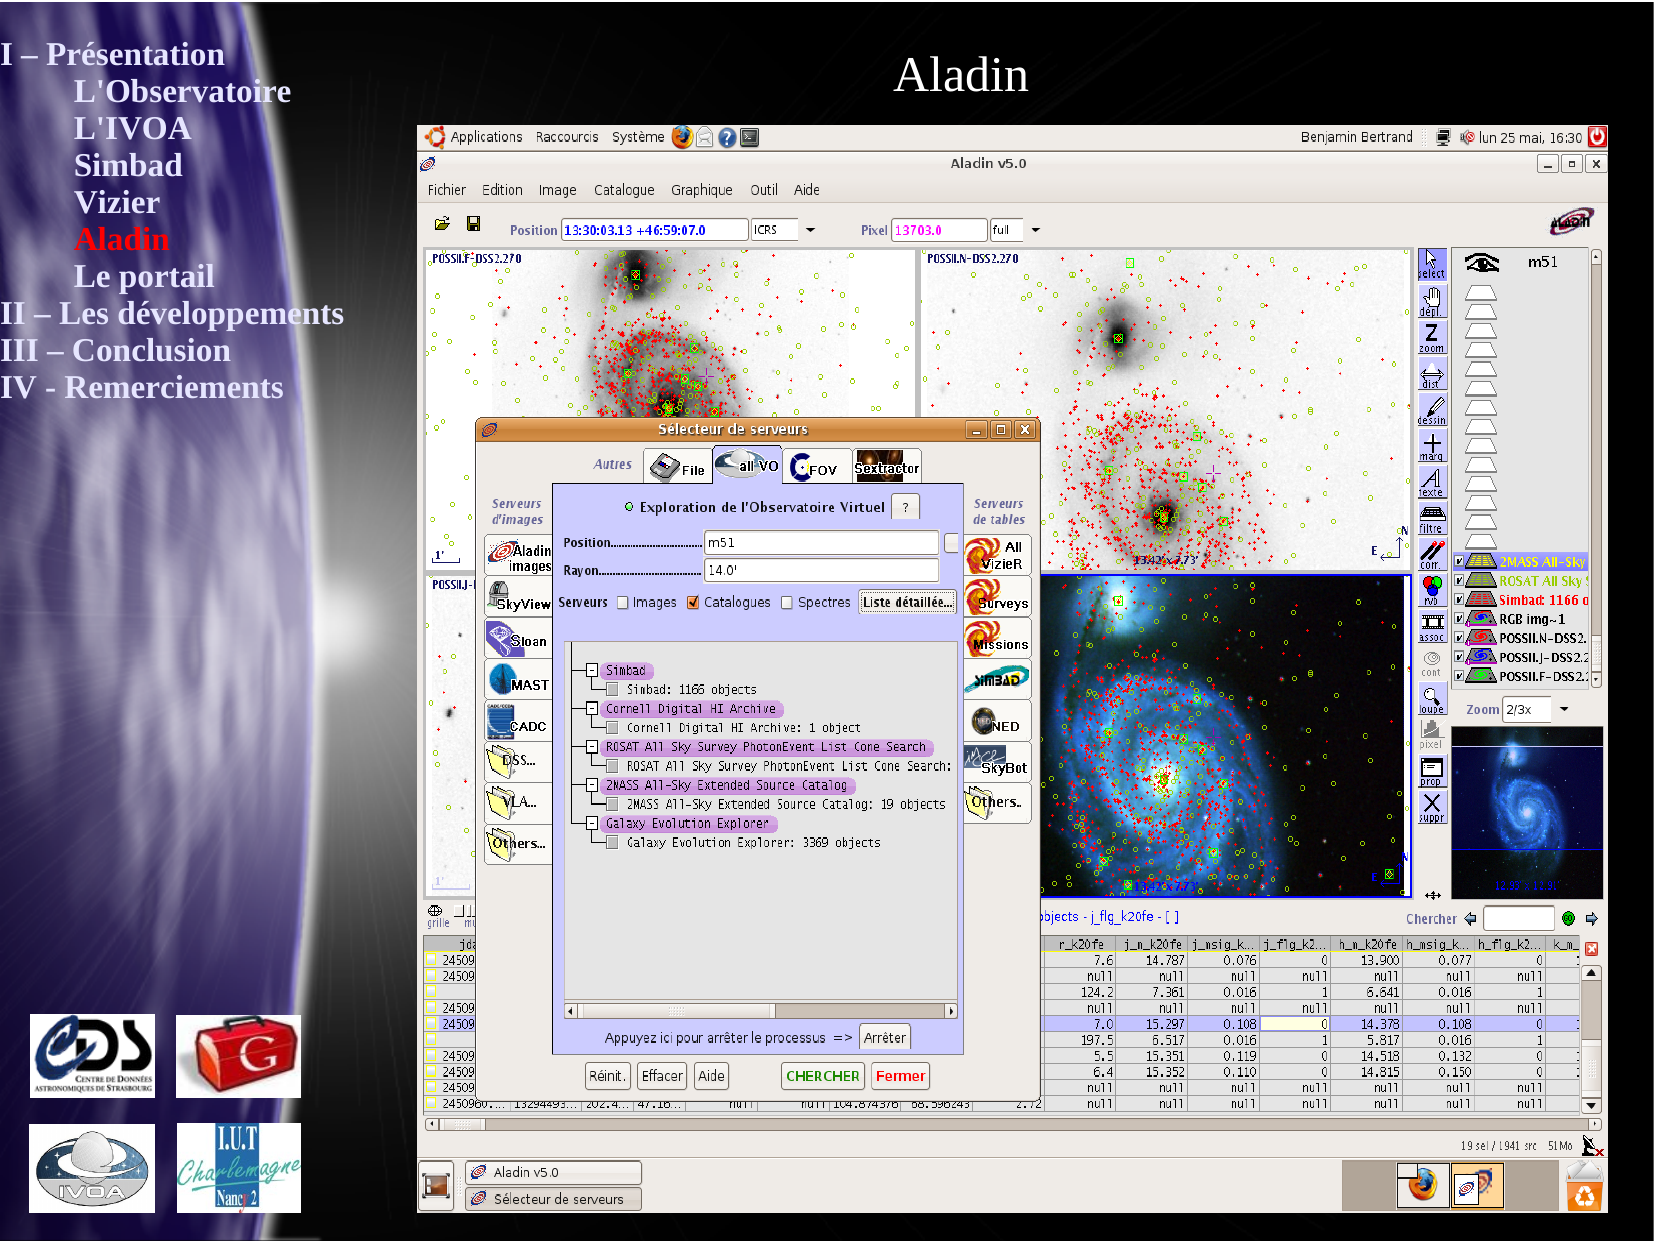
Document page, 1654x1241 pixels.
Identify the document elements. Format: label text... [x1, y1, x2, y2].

text_box Aladin [893, 46, 1125, 108]
title I – Présentation L'Observatoire L'IVOA Simbad Vizier Aladin Le portail II – Les développements III – Conclusion IV - Remerciements [0, 0, 374, 477]
picture [0, 2, 1654, 1241]
